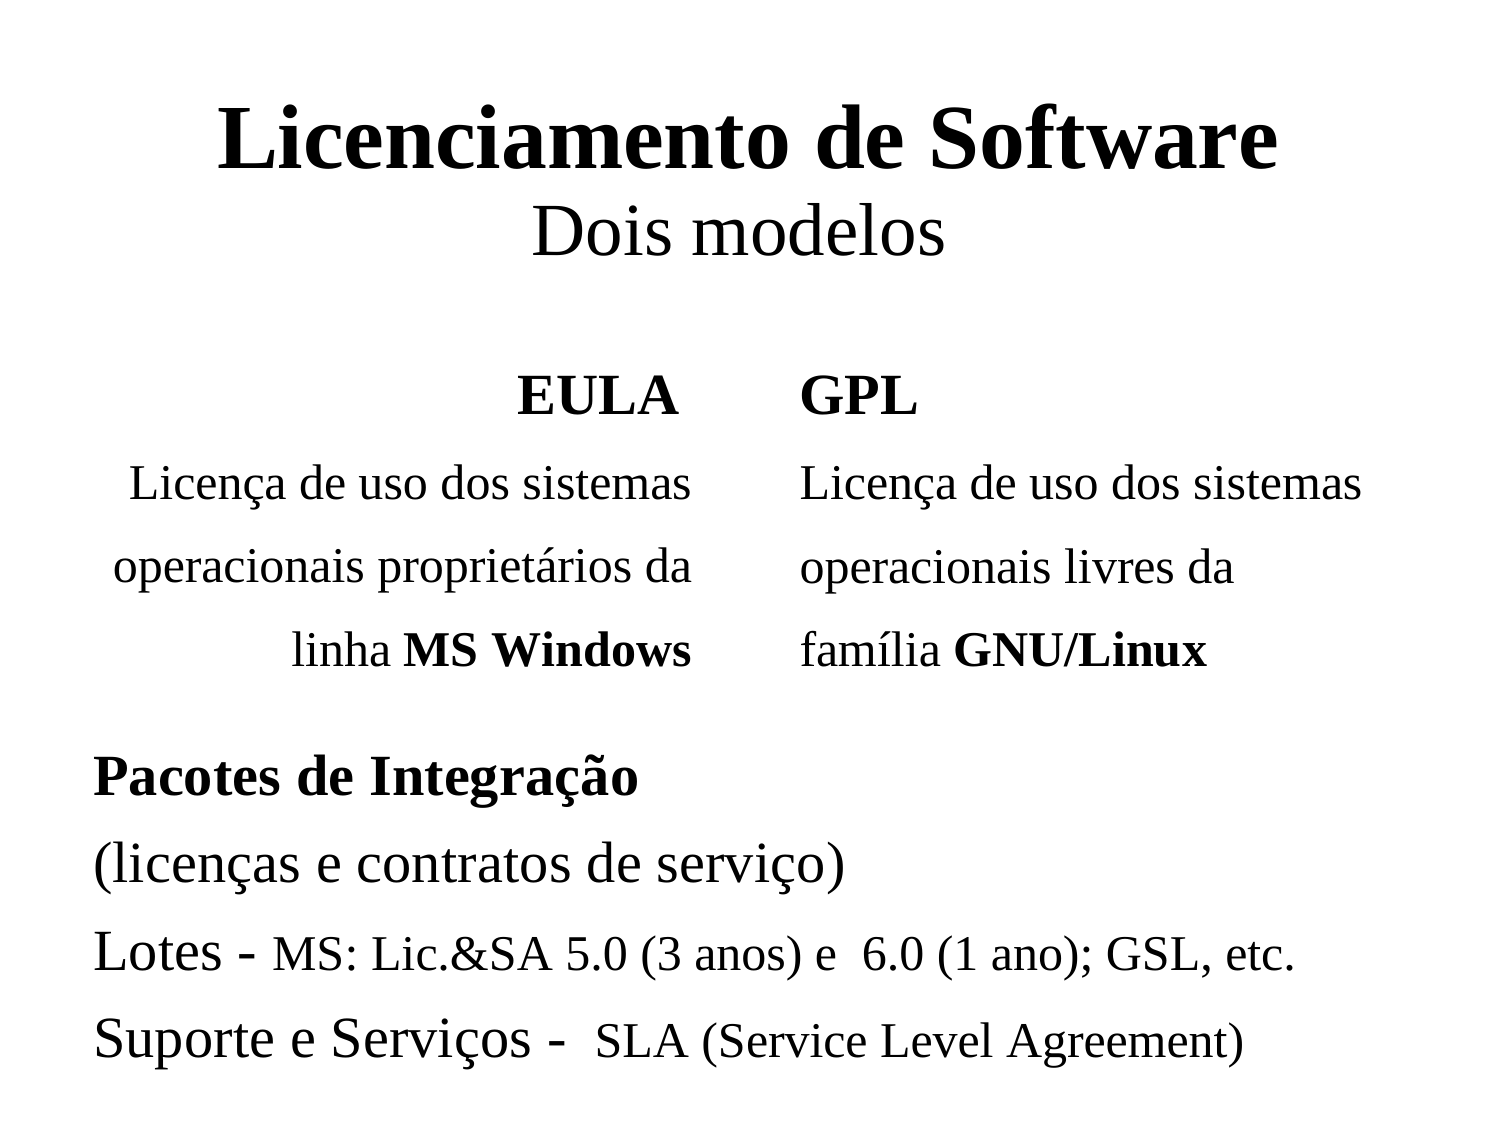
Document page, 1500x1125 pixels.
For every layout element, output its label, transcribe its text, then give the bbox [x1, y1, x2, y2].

text_box GPL Licença de uso dos sistemas operacionais livres da família GNU/Linux [784, 332, 1381, 712]
text_box EULA Licença de uso dos sistemas operacionais proprietários da linha MS Windows [97, 332, 713, 712]
text_box Pacotes de Integração (licenças e contratos de serviço) Lotes - MS: Lic.&SA 5.0 (3 anos) e 6.0 (1 ano); GSL, etc. Suporte e Serviços - SLA (Service Level Agreement) [78, 712, 1394, 1125]
title Licenciamento de Software Dois modelos [84, 52, 1413, 307]
